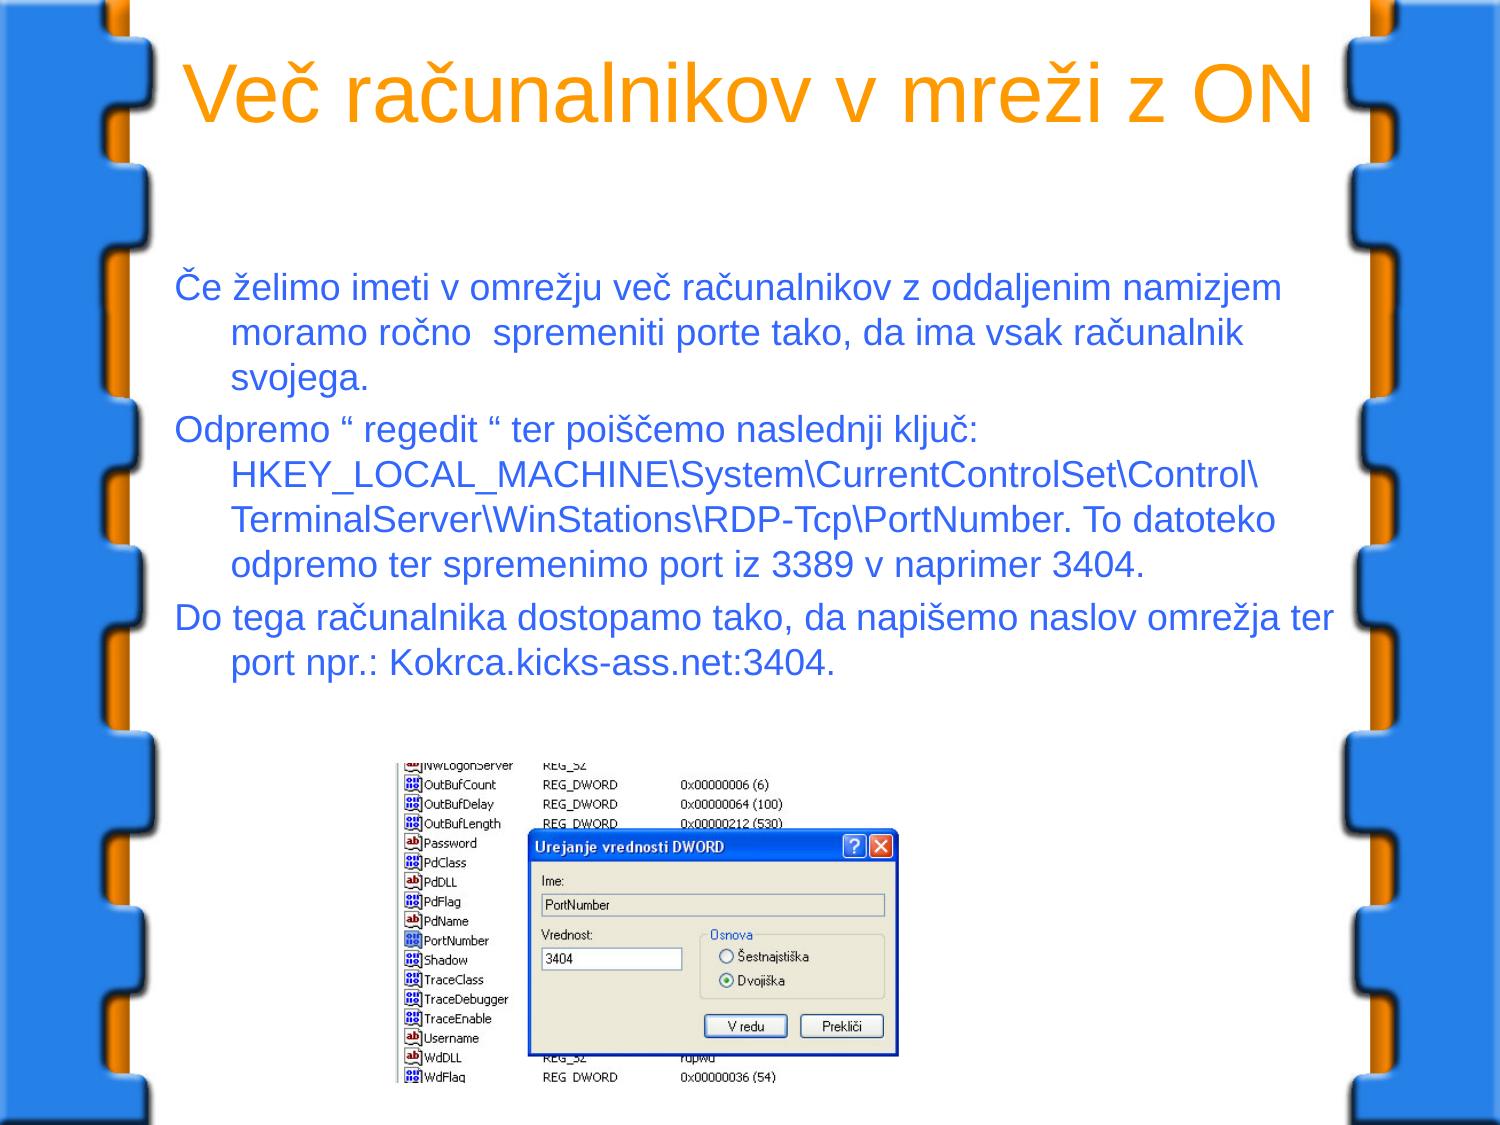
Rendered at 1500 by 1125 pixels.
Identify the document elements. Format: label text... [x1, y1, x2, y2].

picture [0, 0, 220, 1125]
picture [1280, 0, 1500, 1125]
picture [395, 763, 939, 1083]
title Več računalnikov v mreži z ON [159, 45, 1341, 233]
list Če želimo imeti v omrežju več računalnikov z oddaljenim namizjem moramo ročno spremeniti porte tako, da ima vsak računalnik svojega. Odpremo “ regedit “ ter poiščemo naslednji ključ: HKEY_LOCAL_MACHINE\System\CurrentControlSet\Control\TerminalServer\WinStations\RDP-Tcp\PortNumber. To datoteko odpremo ter spremenimo port iz 3389 v naprimer 3404. Do tega računalnika dostopamo tako, da napišemo naslov omrežja ter port npr.: Kokrca.kicks-ass.net:3404. [159, 255, 1365, 998]
